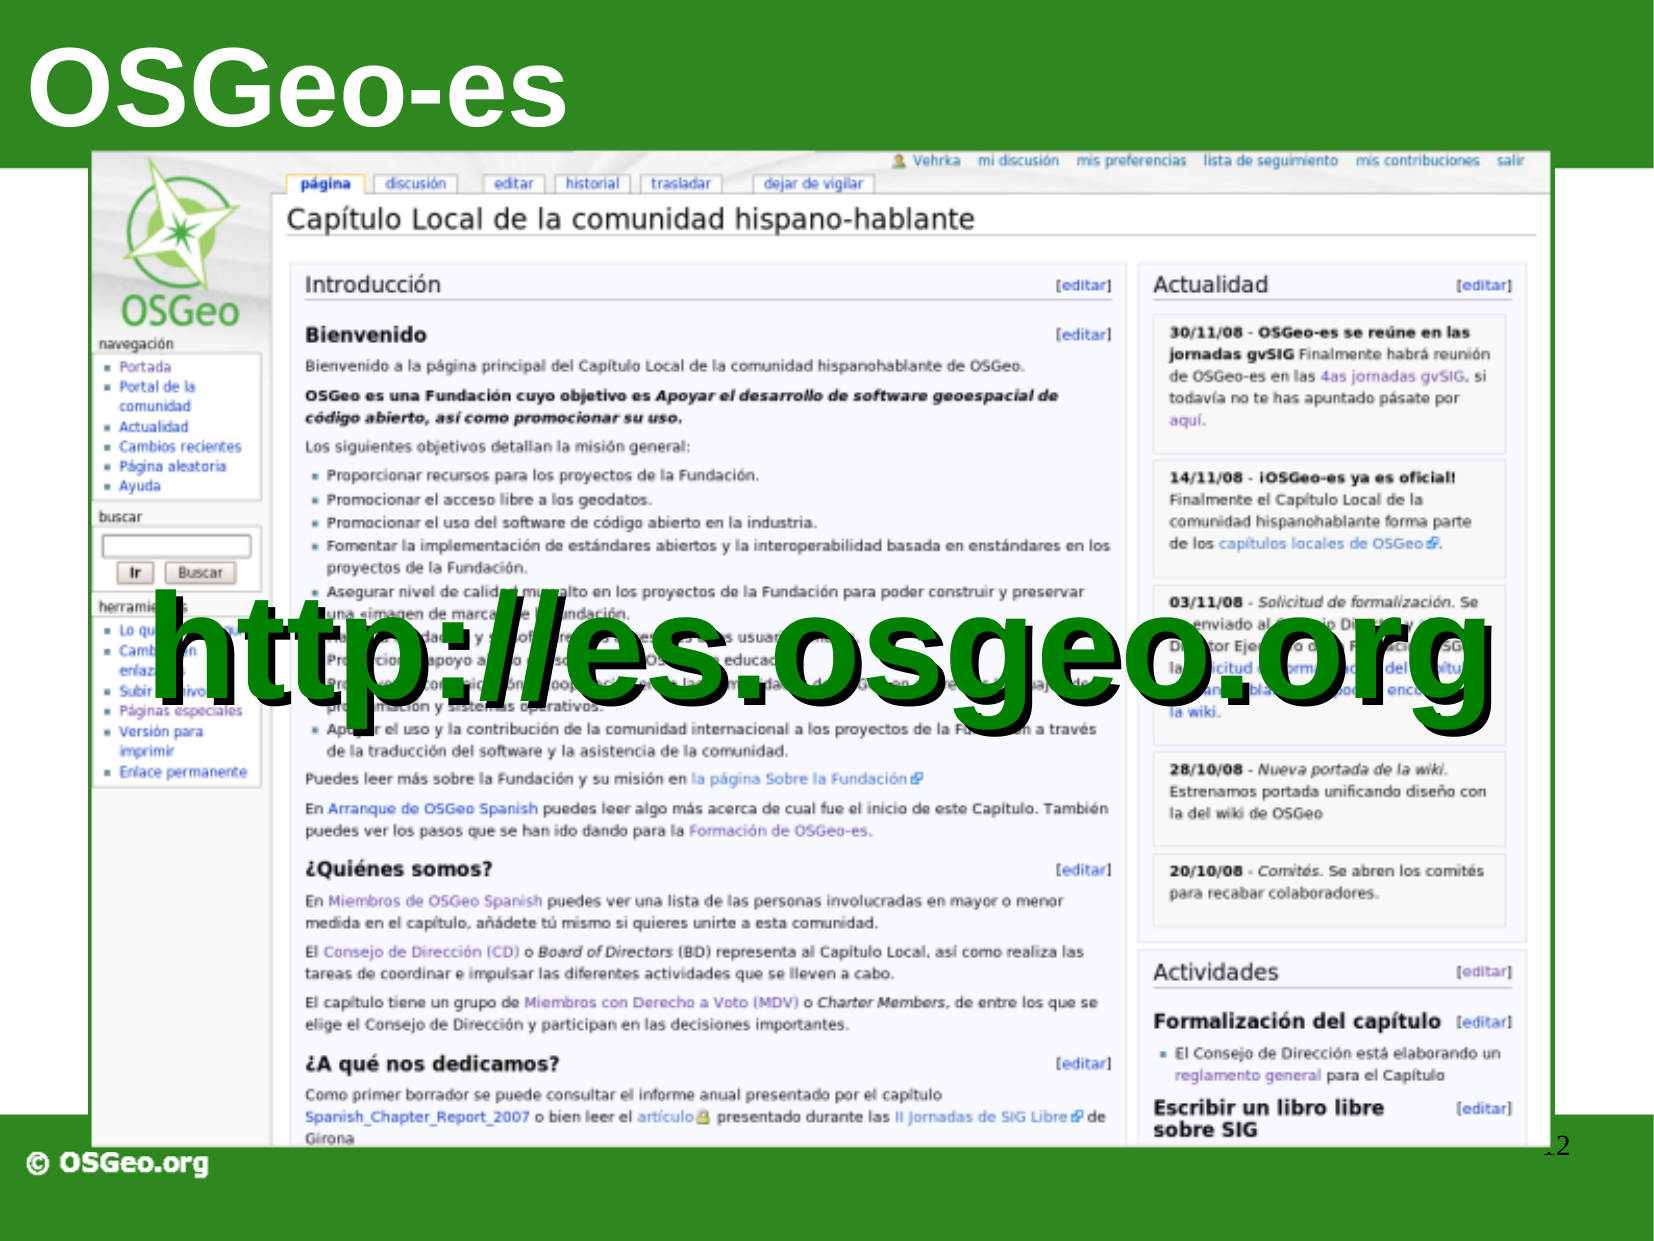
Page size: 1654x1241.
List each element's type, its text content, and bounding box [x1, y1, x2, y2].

text_box http://es.osgeo.org [130, 555, 1513, 764]
picture [0, 0, 1654, 1241]
text_box OSGeo-es [12, 17, 586, 178]
